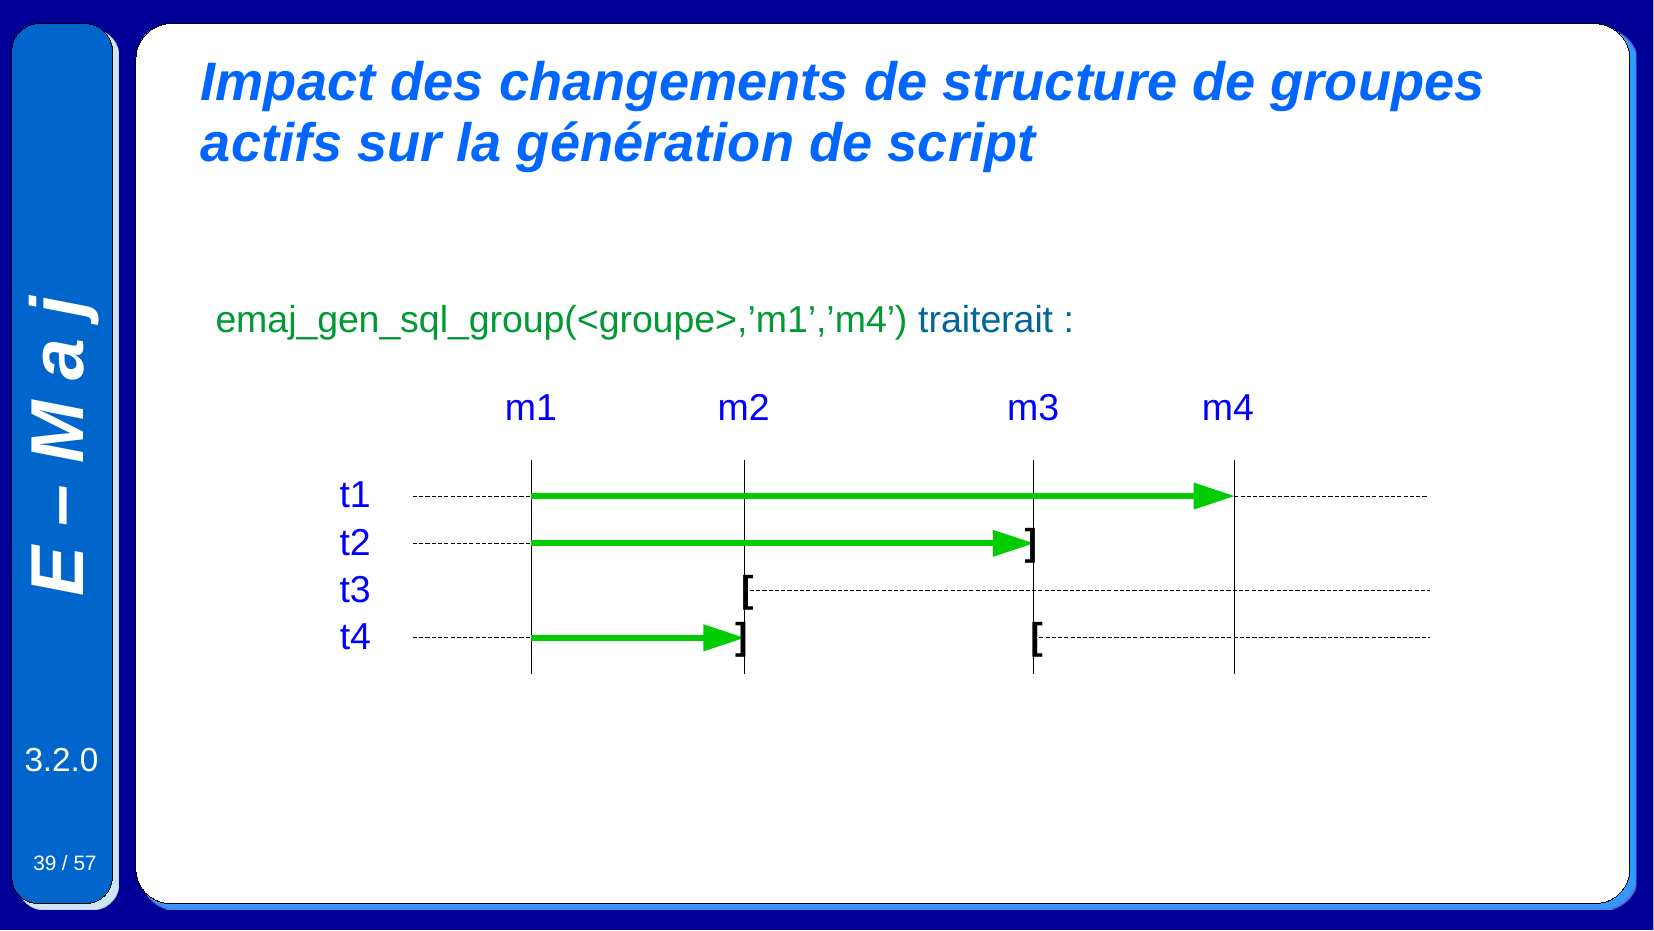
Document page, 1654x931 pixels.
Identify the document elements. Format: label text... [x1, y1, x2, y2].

text_box t3 [324, 561, 386, 608]
text_box ] [720, 608, 763, 666]
text_box m3 [992, 379, 1074, 436]
text_box ] [1009, 513, 1053, 571]
title Impact des changements de structure de groupes actifs sur la génération de script [200, 34, 1575, 191]
text_box m1 [490, 379, 572, 436]
text_box emaj_gen_sql_group(<groupe>,’m1’,’m4’) traiterait : [200, 291, 1090, 349]
text_box m4 [1187, 379, 1269, 436]
text_box [ [726, 561, 769, 618]
text_box [ [1015, 608, 1058, 666]
text_box t2 [324, 513, 386, 561]
text_box m2 [702, 379, 785, 436]
text_box t1 [324, 466, 386, 513]
text_box t4 [324, 608, 386, 666]
